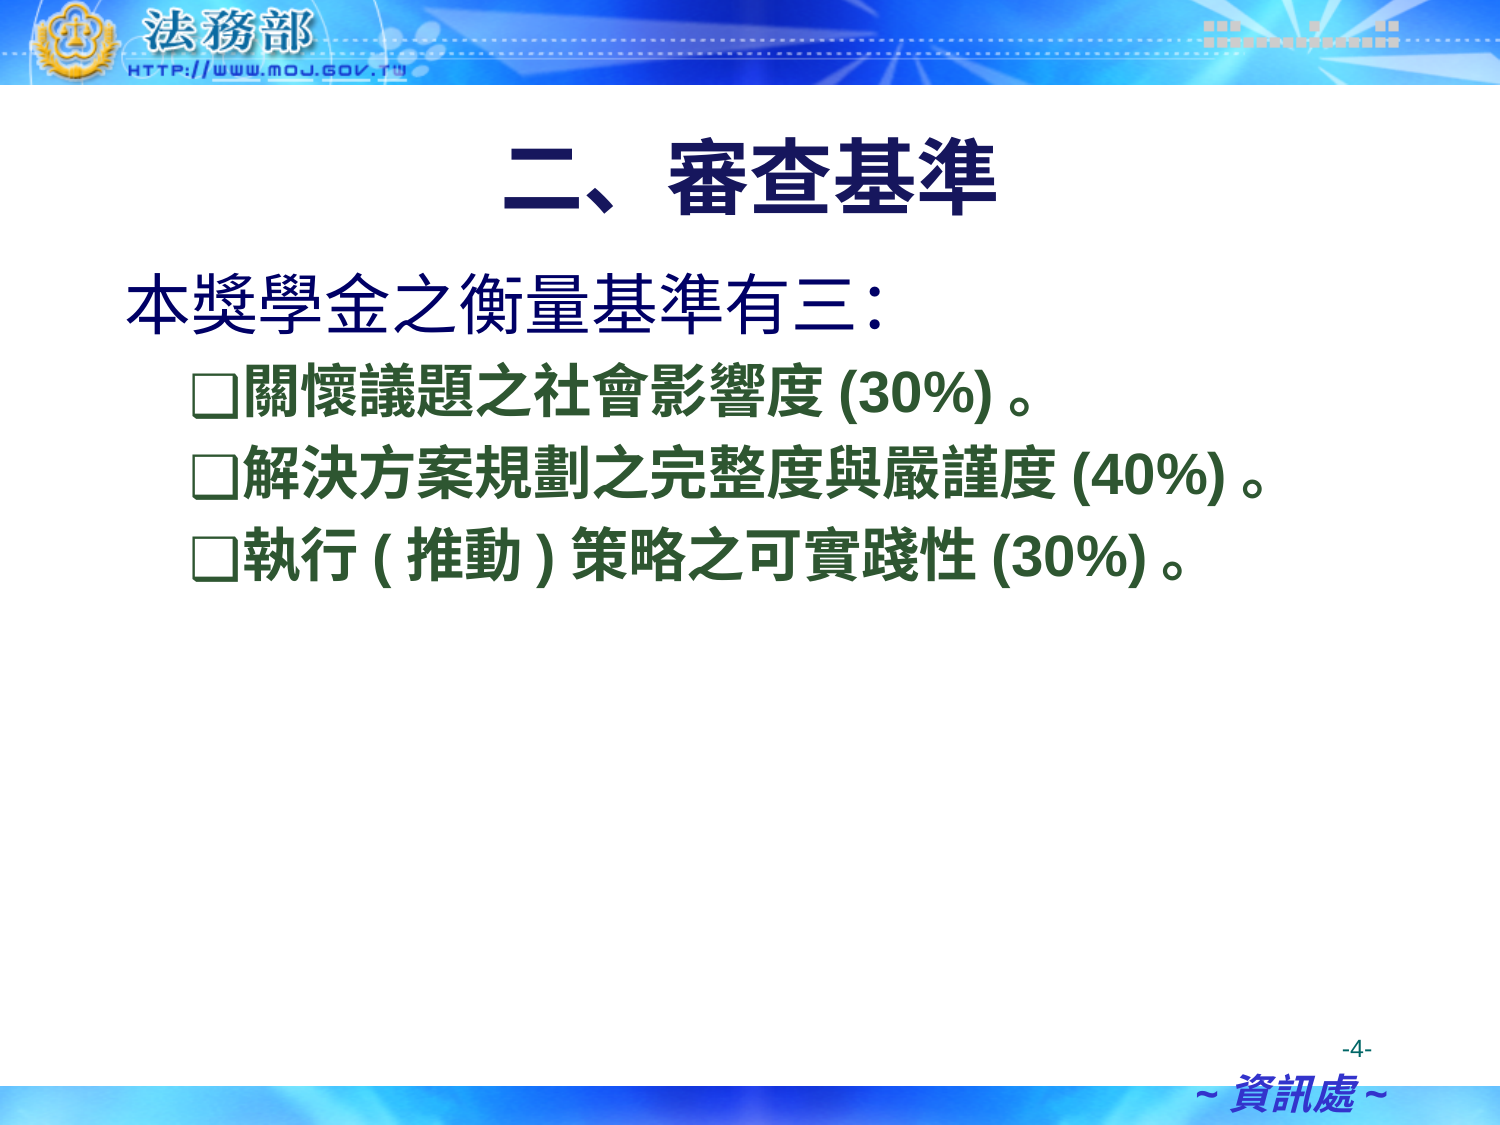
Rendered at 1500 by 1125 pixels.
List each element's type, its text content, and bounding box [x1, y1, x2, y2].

picture [0, 1086, 1500, 1125]
picture [1319, 1103, 1326, 1109]
picture [1332, 1100, 1338, 1108]
title 二、審查基準 [99, 99, 1400, 250]
text_box -<number>- [1074, 1024, 1388, 1100]
picture [0, 0, 1500, 85]
list 本獎學金之衡量基準有三： 關懷議題之社會影響度(30%)。 解決方案規劃之完整度與嚴謹度(40%)。 執行(推動)策略之可實踐性(30%)。 [99, 255, 1400, 1013]
